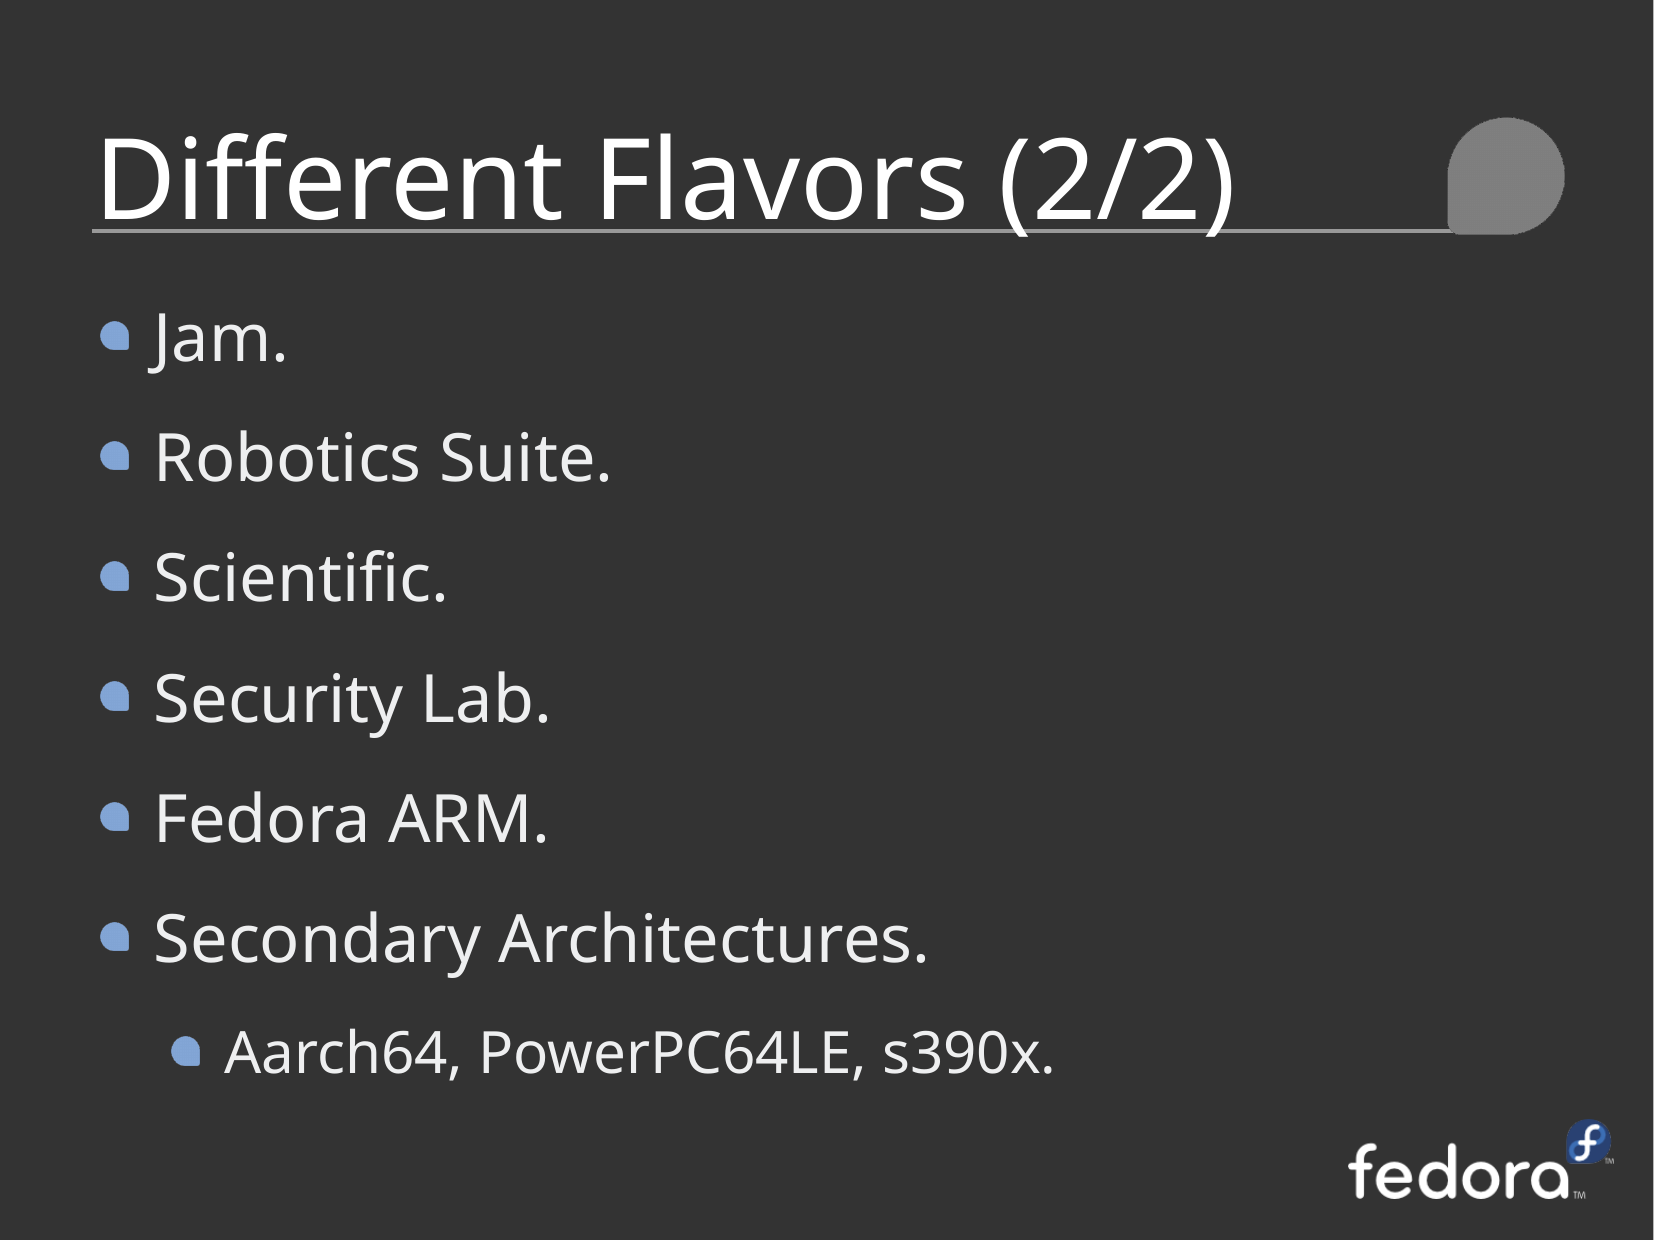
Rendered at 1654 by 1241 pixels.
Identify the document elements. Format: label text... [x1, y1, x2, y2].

list Jam. Robotics Suite. Scientific. Security Lab. Fedora ARM. Secondary Architectures. Aarch64, PowerPC64LE, s390x. [82, 290, 1571, 1094]
title Different Flavors (2/2) [94, 100, 1426, 251]
picture [1348, 1119, 1614, 1199]
picture [1447, 117, 1565, 235]
